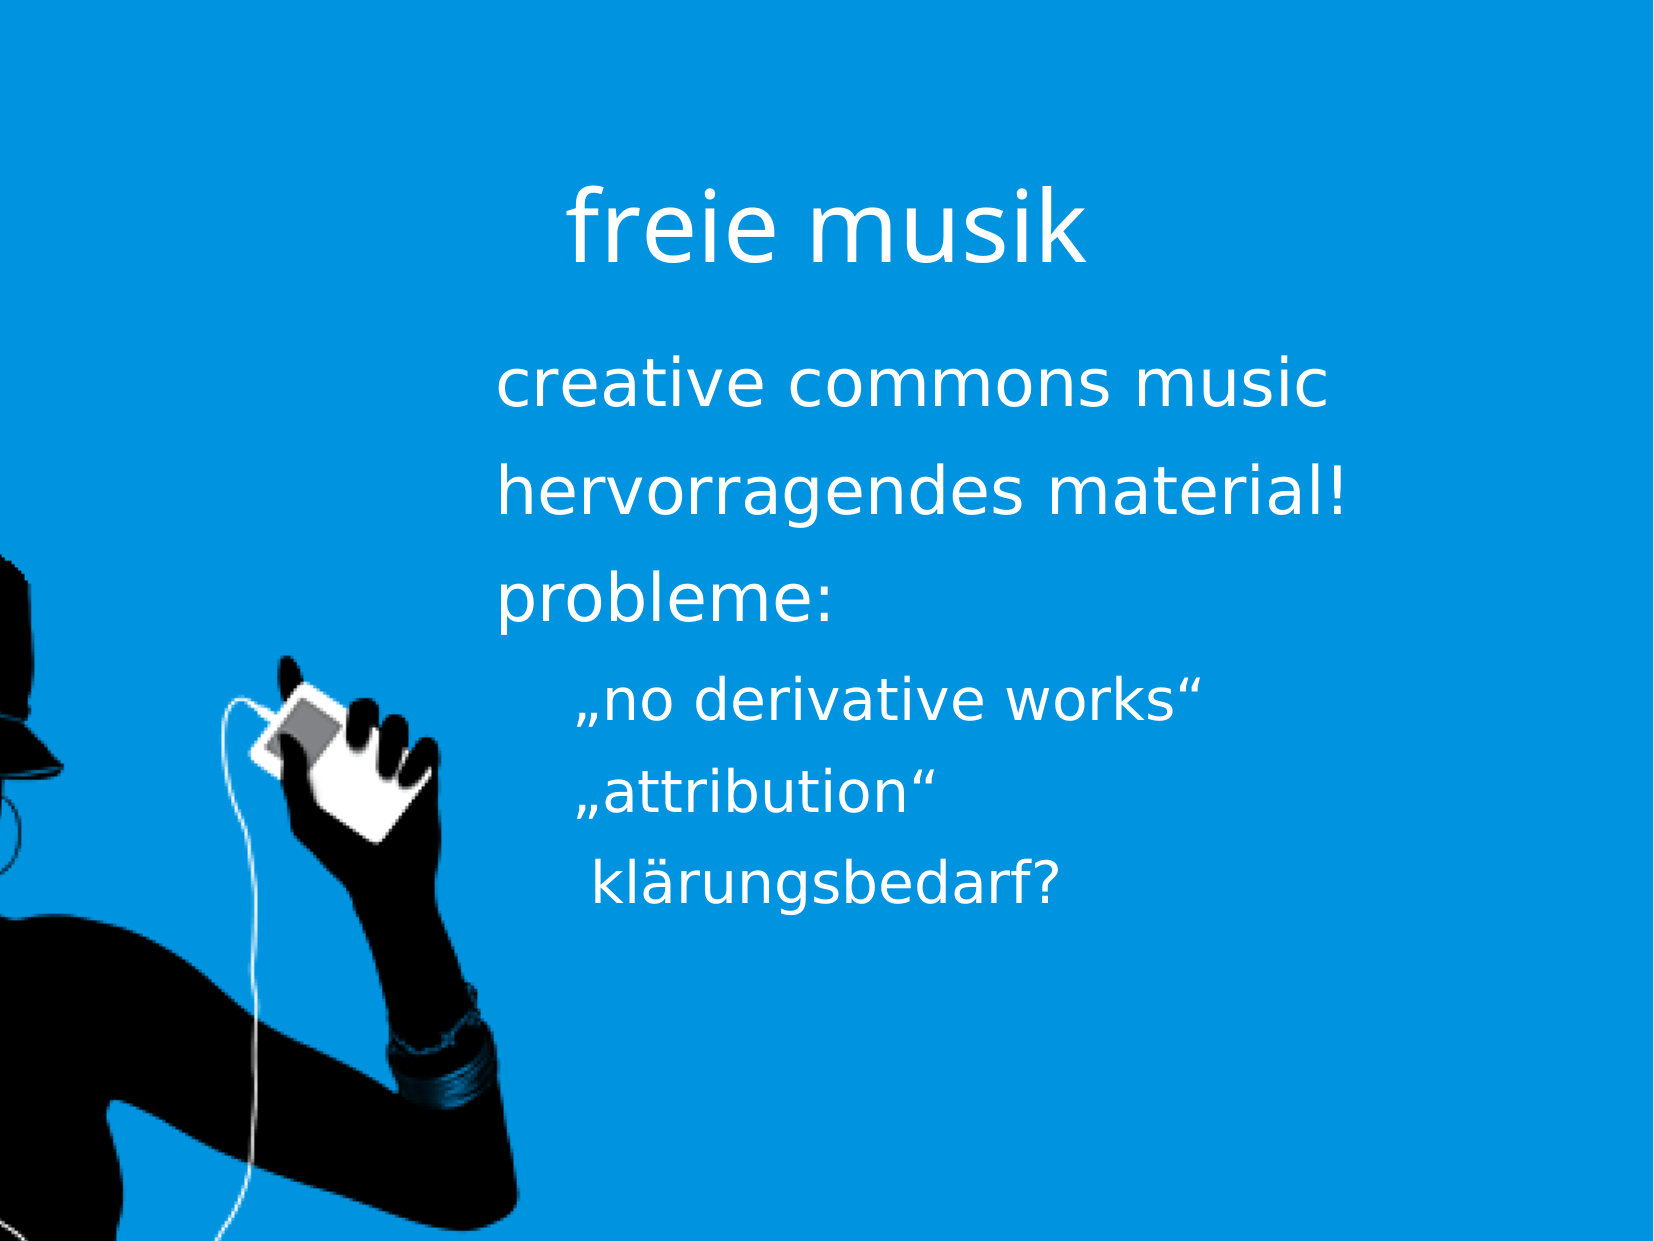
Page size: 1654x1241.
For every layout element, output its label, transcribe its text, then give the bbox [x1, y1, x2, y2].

list creative commons music hervorragendes material! probleme: „no derivative works“ „attribution“ klärungsbedarf? [477, 344, 1533, 1127]
title freie musik [121, 102, 1533, 344]
picture [31, 771, 59, 778]
picture [0, 657, 516, 1241]
picture [0, 719, 60, 773]
picture [0, 558, 33, 720]
